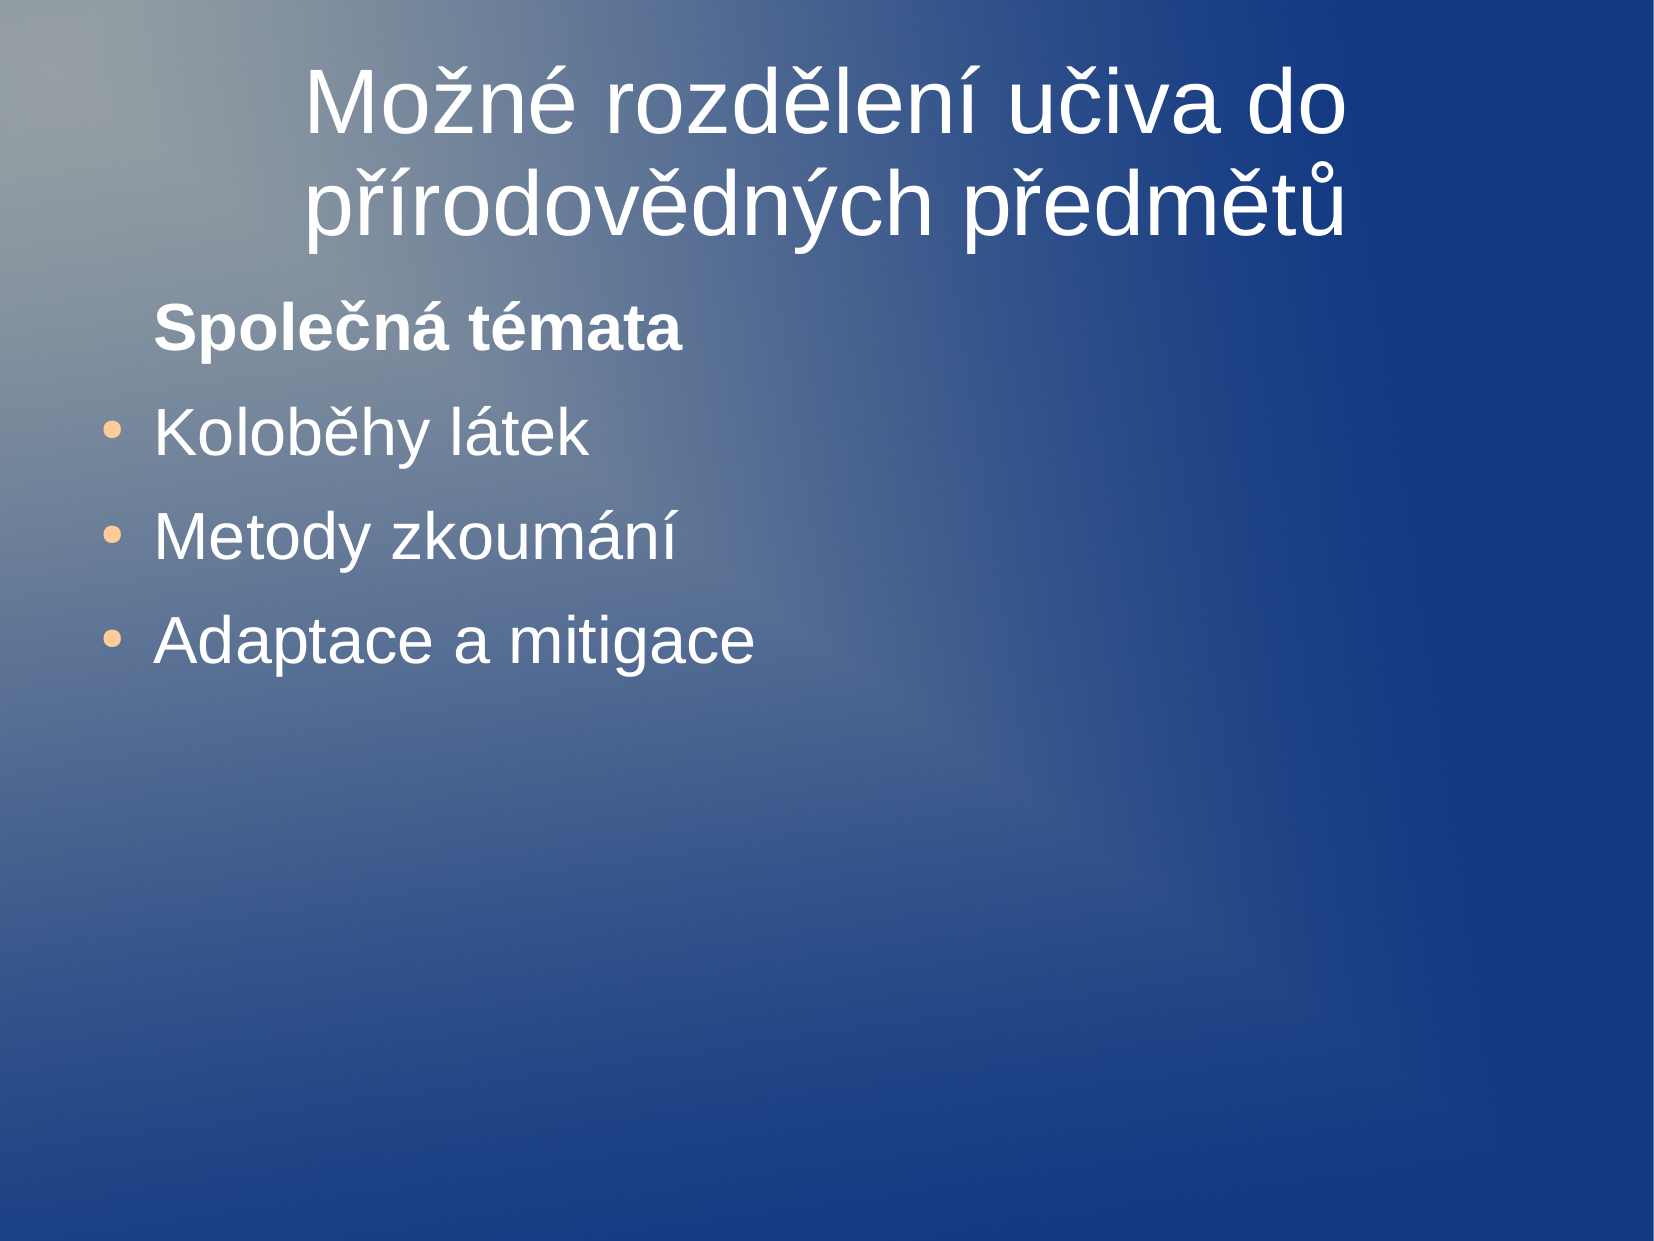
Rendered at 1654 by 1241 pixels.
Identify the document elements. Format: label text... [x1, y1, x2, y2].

title Možné rozdělení učiva do přírodovědných předmětů [82, 49, 1571, 257]
picture [0, 0, 1654, 1241]
list Společná témata Koloběhy látek Metody zkoumání Adaptace a mitigace [82, 290, 1571, 1010]
